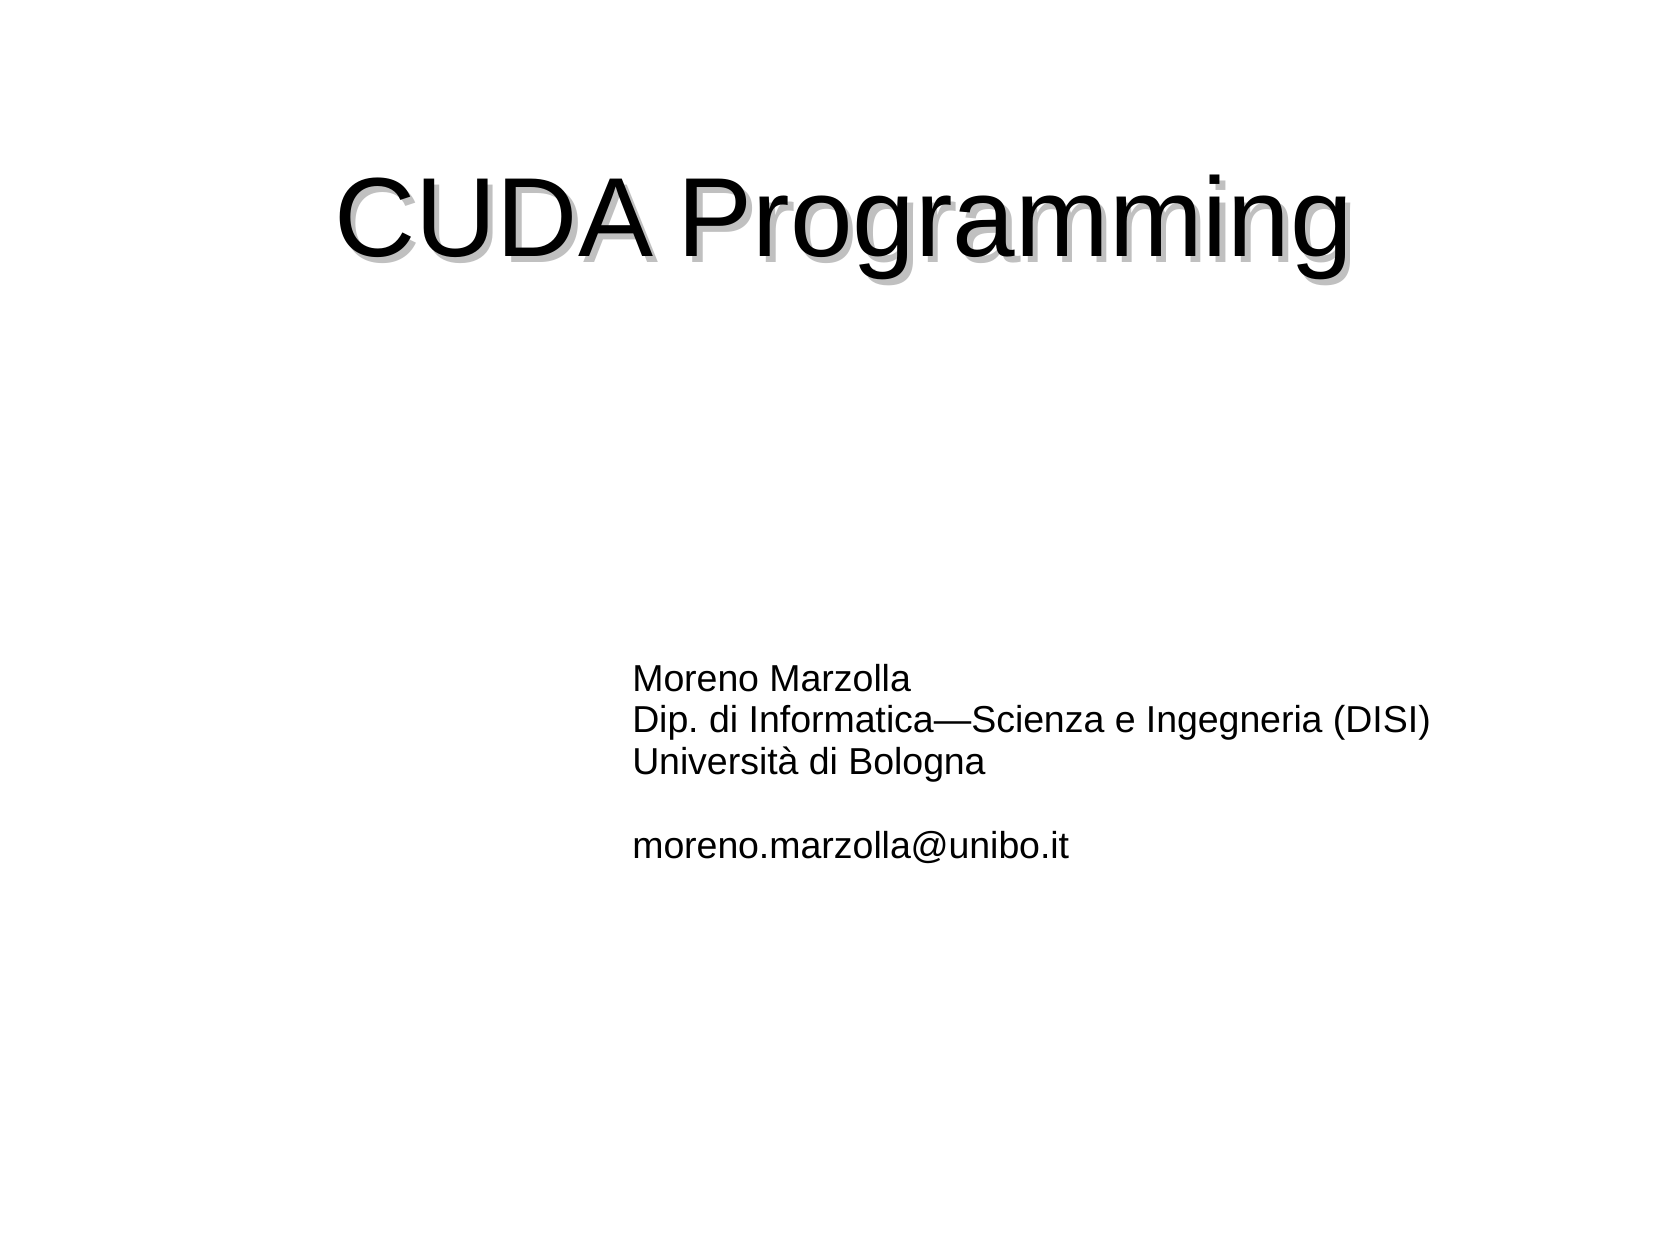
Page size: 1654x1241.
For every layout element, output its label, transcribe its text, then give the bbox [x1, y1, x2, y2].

text_box Moreno Marzolla Dip. di Informatica—Scienza e Ingegneria (DISI) Università di Bologna moreno.marzolla@unibo.it [617, 649, 1447, 1003]
text_box CUDA Programming [75, 147, 1613, 441]
